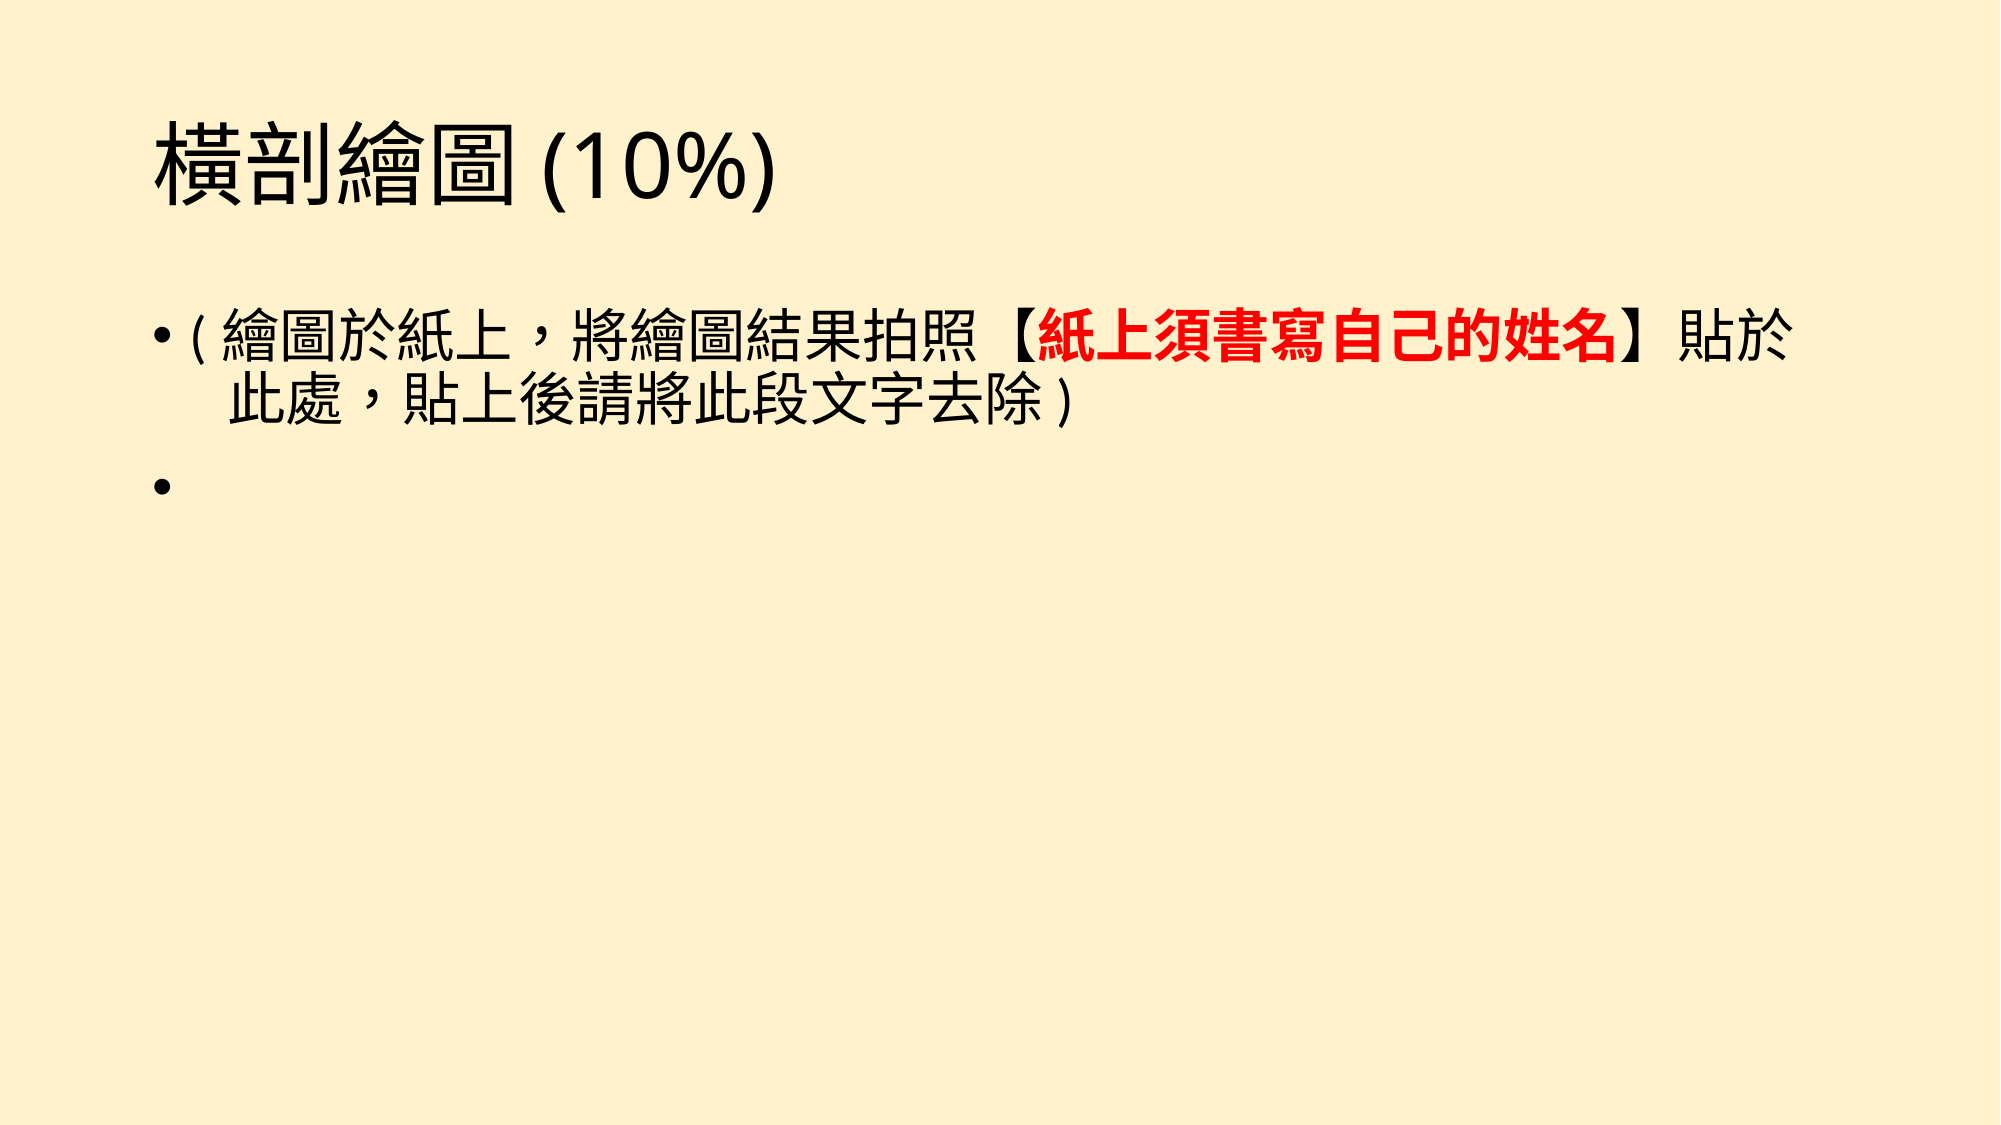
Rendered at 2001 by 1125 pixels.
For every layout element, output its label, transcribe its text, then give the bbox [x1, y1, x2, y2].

list (繪圖於紙上，將繪圖結果拍照【紙上須書寫自己的姓名】貼於此處，貼上後請將此段文字去除) [137, 299, 1863, 1014]
title 橫剖繪圖(10%) [137, 59, 1863, 278]
